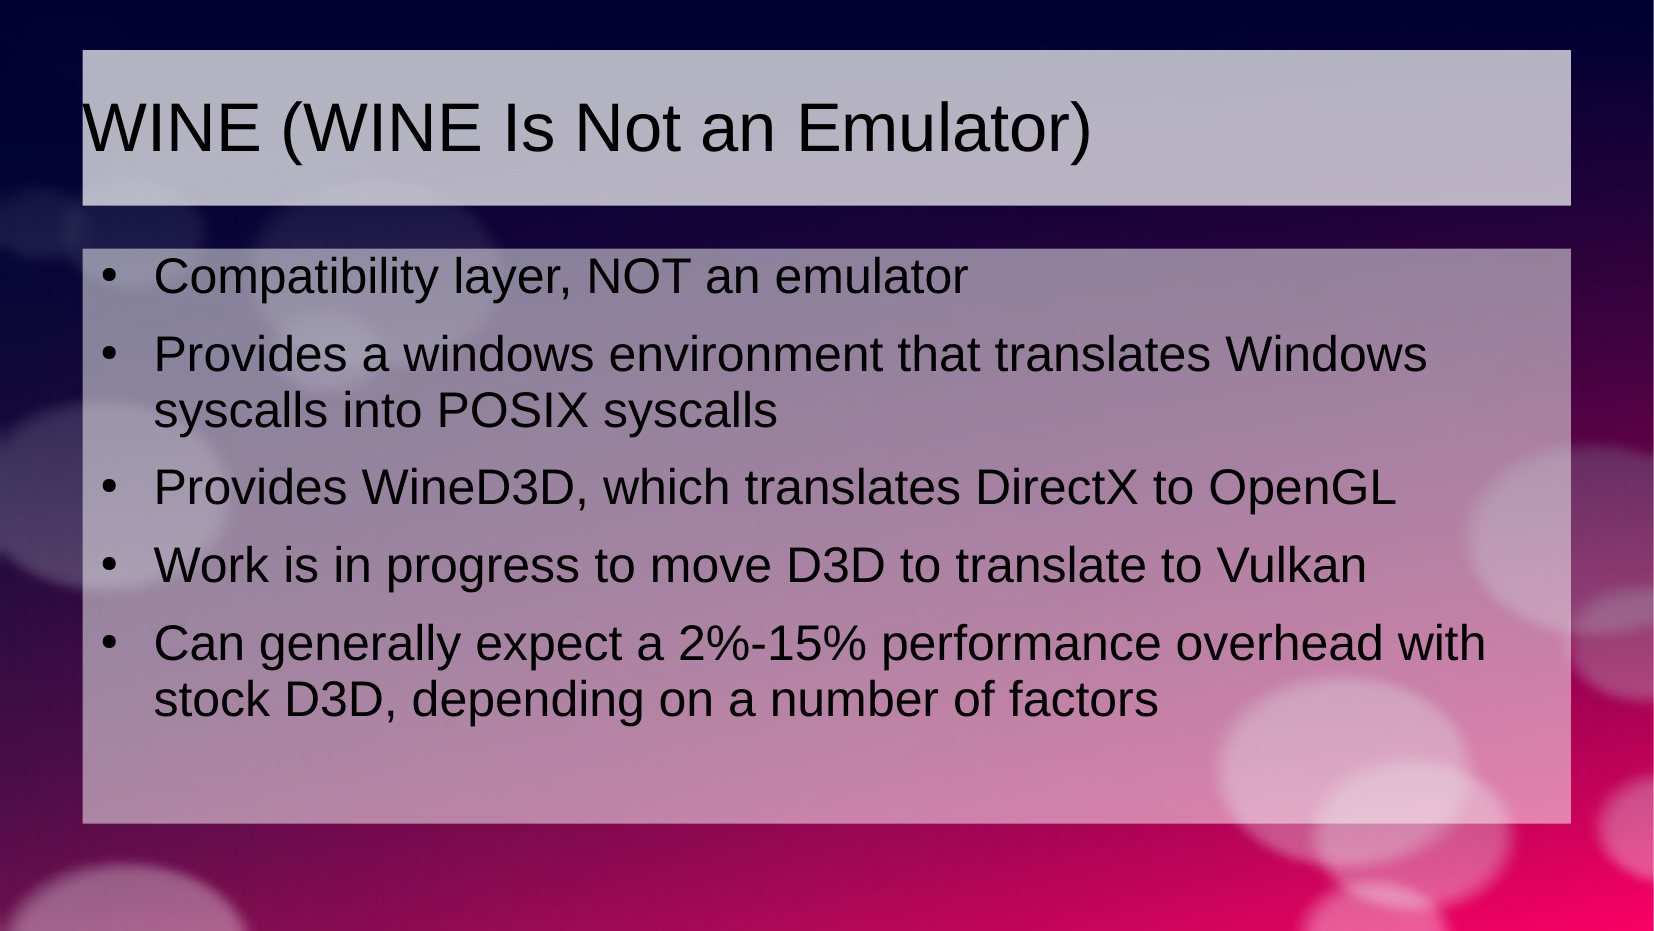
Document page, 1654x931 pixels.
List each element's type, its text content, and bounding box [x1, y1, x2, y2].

list Compatibility layer, NOT an emulator Provides a windows environment that translates Windows syscalls into POSIX syscalls Provides WineD3D, which translates DirectX to OpenGL Work is in progress to move D3D to translate to Vulkan Can generally expect a 2%-15% performance overhead with stock D3D, depending on a number of factors [82, 248, 1571, 824]
picture [0, 0, 1654, 931]
title WINE (WINE Is Not an Emulator) [82, 50, 1571, 206]
